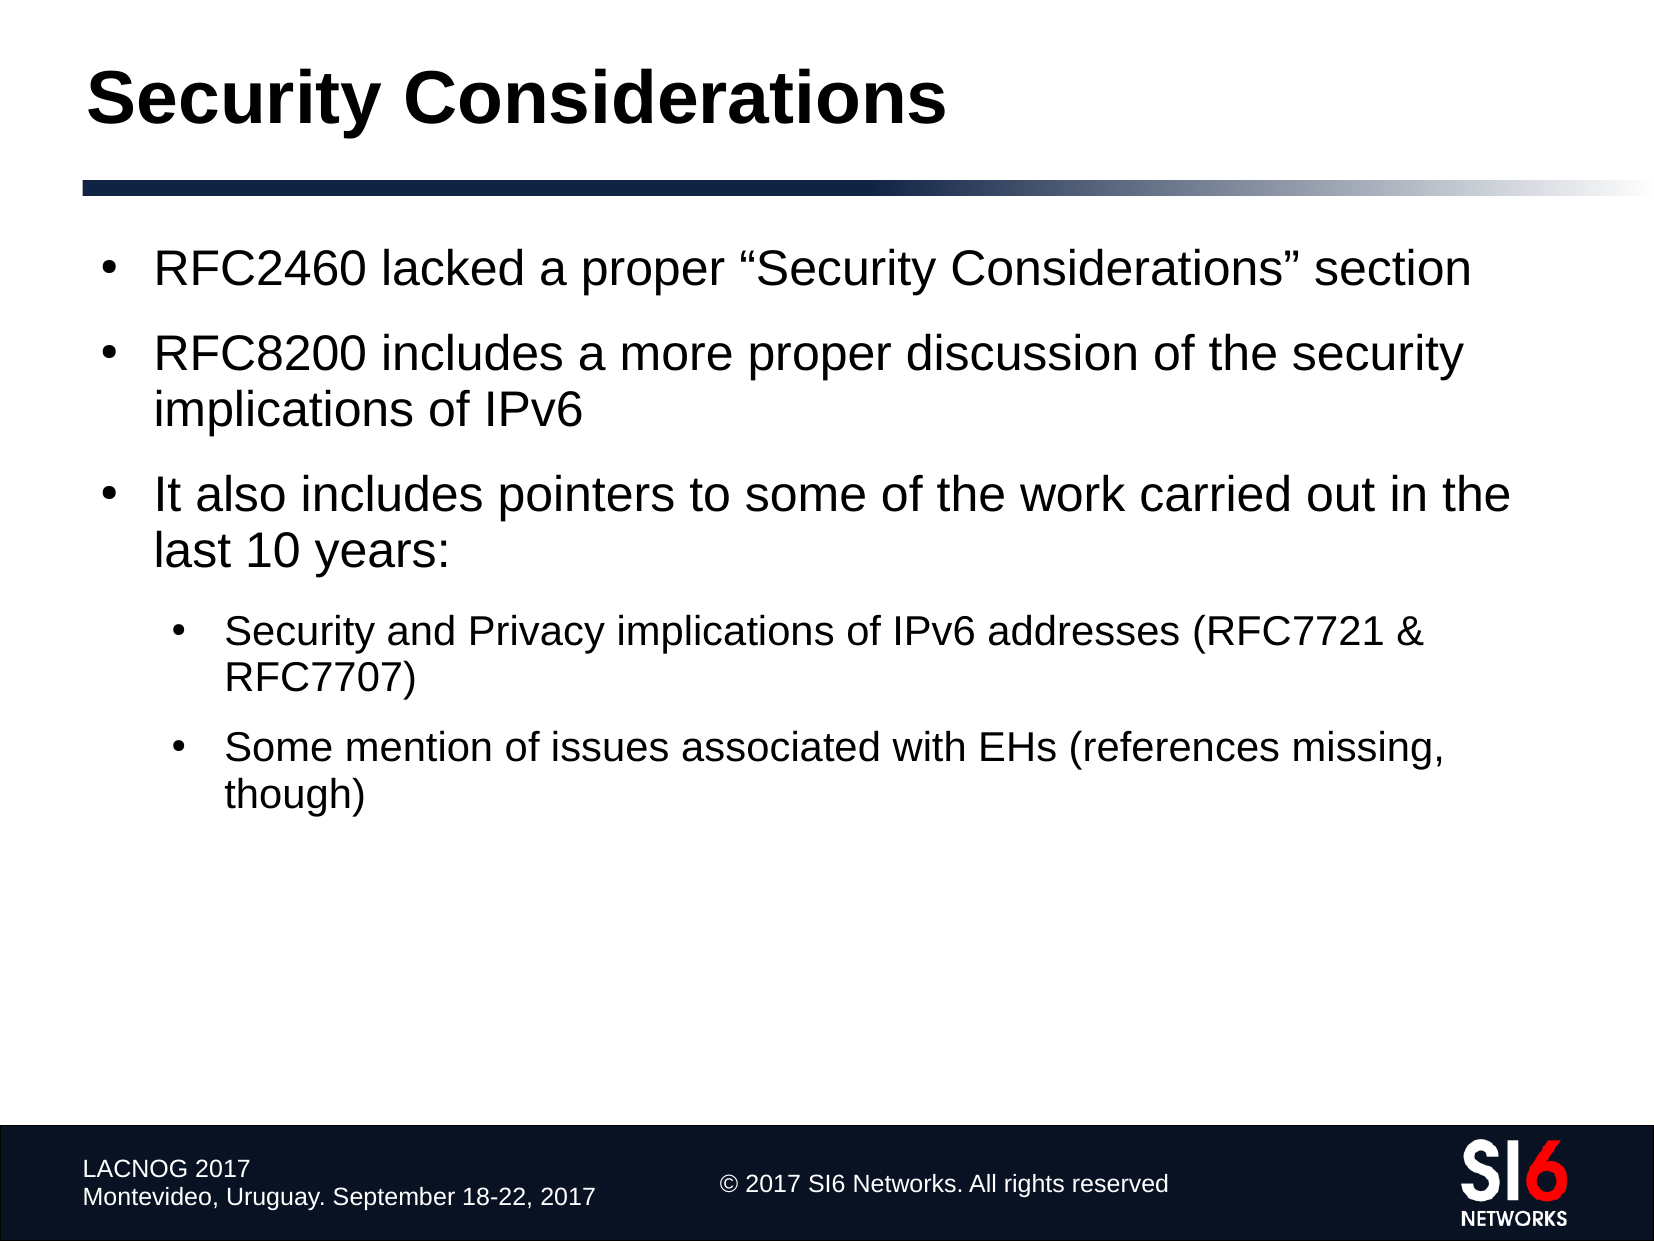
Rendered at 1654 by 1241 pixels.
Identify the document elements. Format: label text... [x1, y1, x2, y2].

list RFC2460 lacked a proper “Security Considerations” section RFC8200 includes a more proper discussion of the security implications of IPv6 It also includes pointers to some of the work carried out in the last 10 years: Security and Privacy implications of IPv6 addresses (RFC7721 & RFC7707) Some mention of issues associated with EHs (references missing, though) [82, 240, 1571, 1059]
title Security Considerations [86, 30, 1576, 166]
picture [1461, 1139, 1567, 1226]
